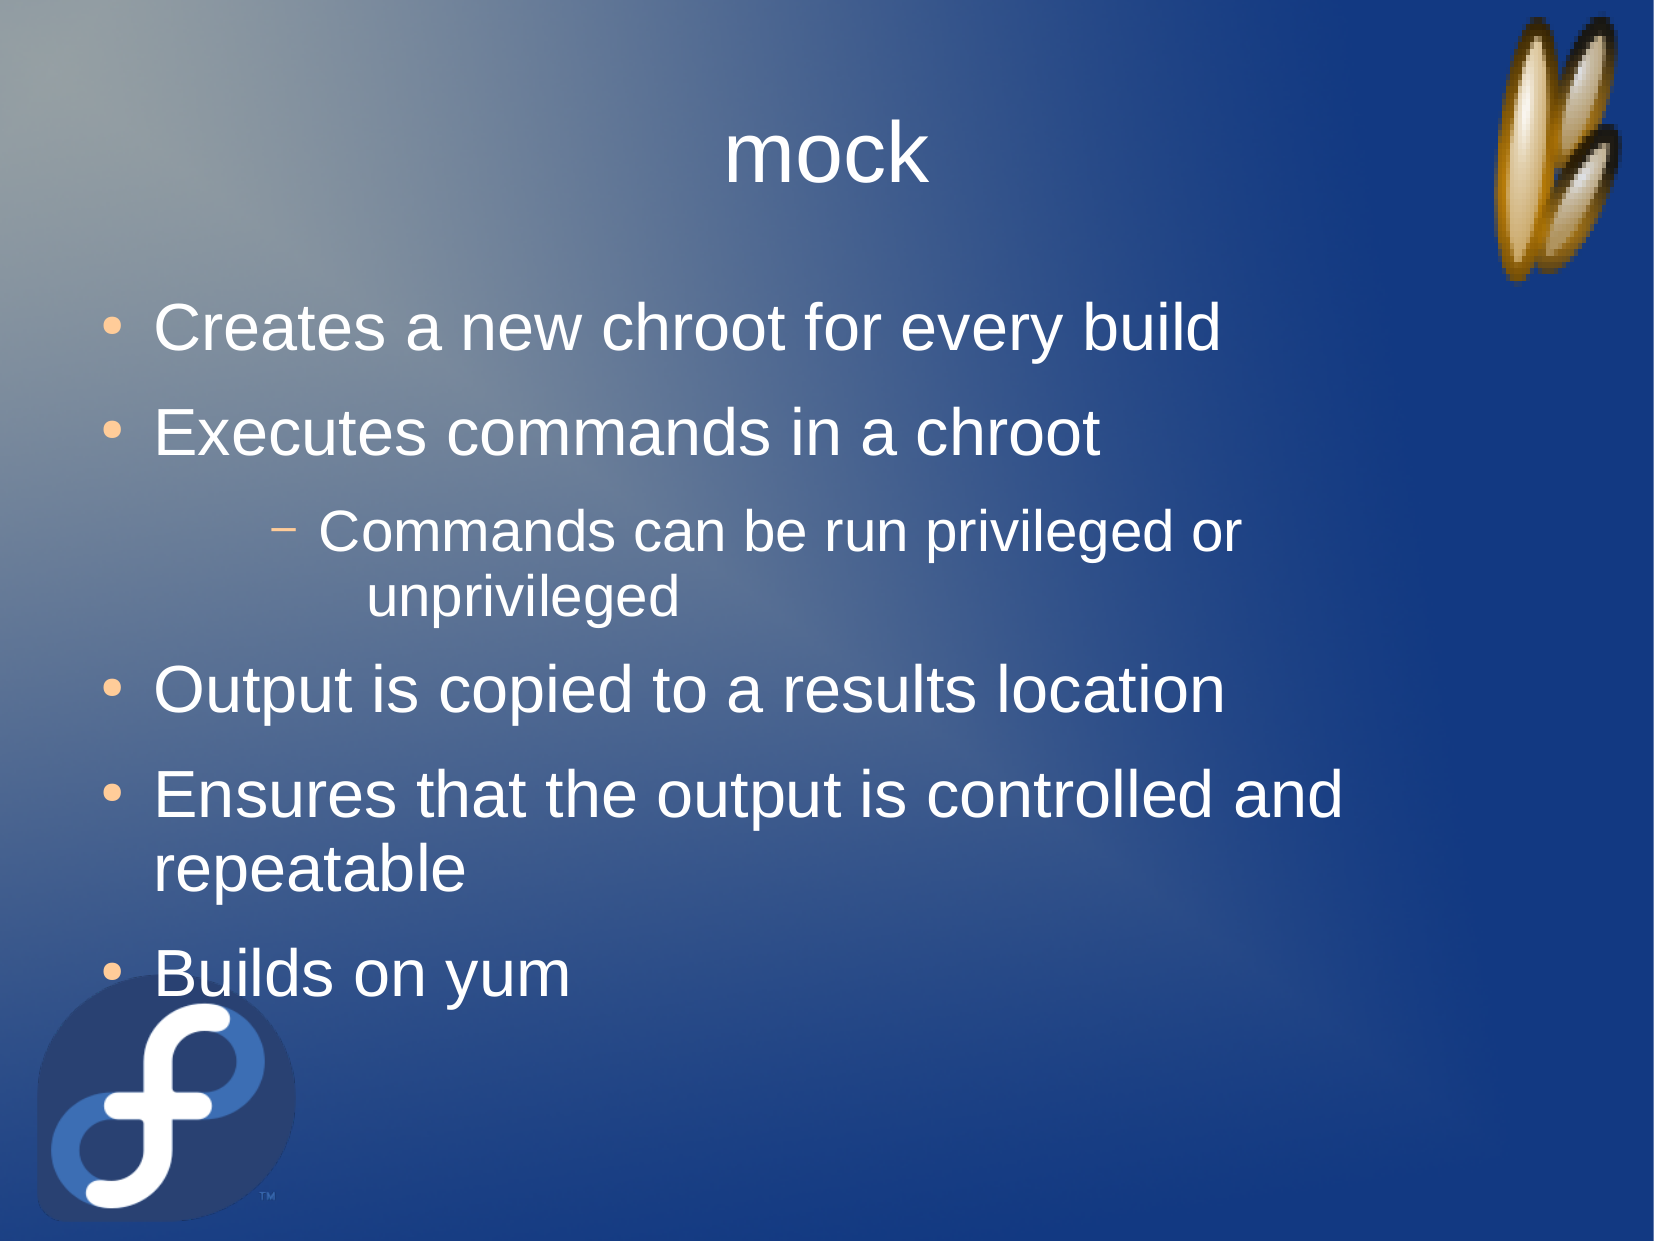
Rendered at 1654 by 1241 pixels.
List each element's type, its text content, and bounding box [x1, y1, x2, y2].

list Creates a new chroot for every build Executes commands in a chroot Commands can be run privileged or unprivileged Output is copied to a results location Ensures that the output is controlled and repeatable Builds on yum [82, 290, 1571, 1109]
title mock [82, 49, 1571, 257]
picture [0, 0, 1654, 1241]
